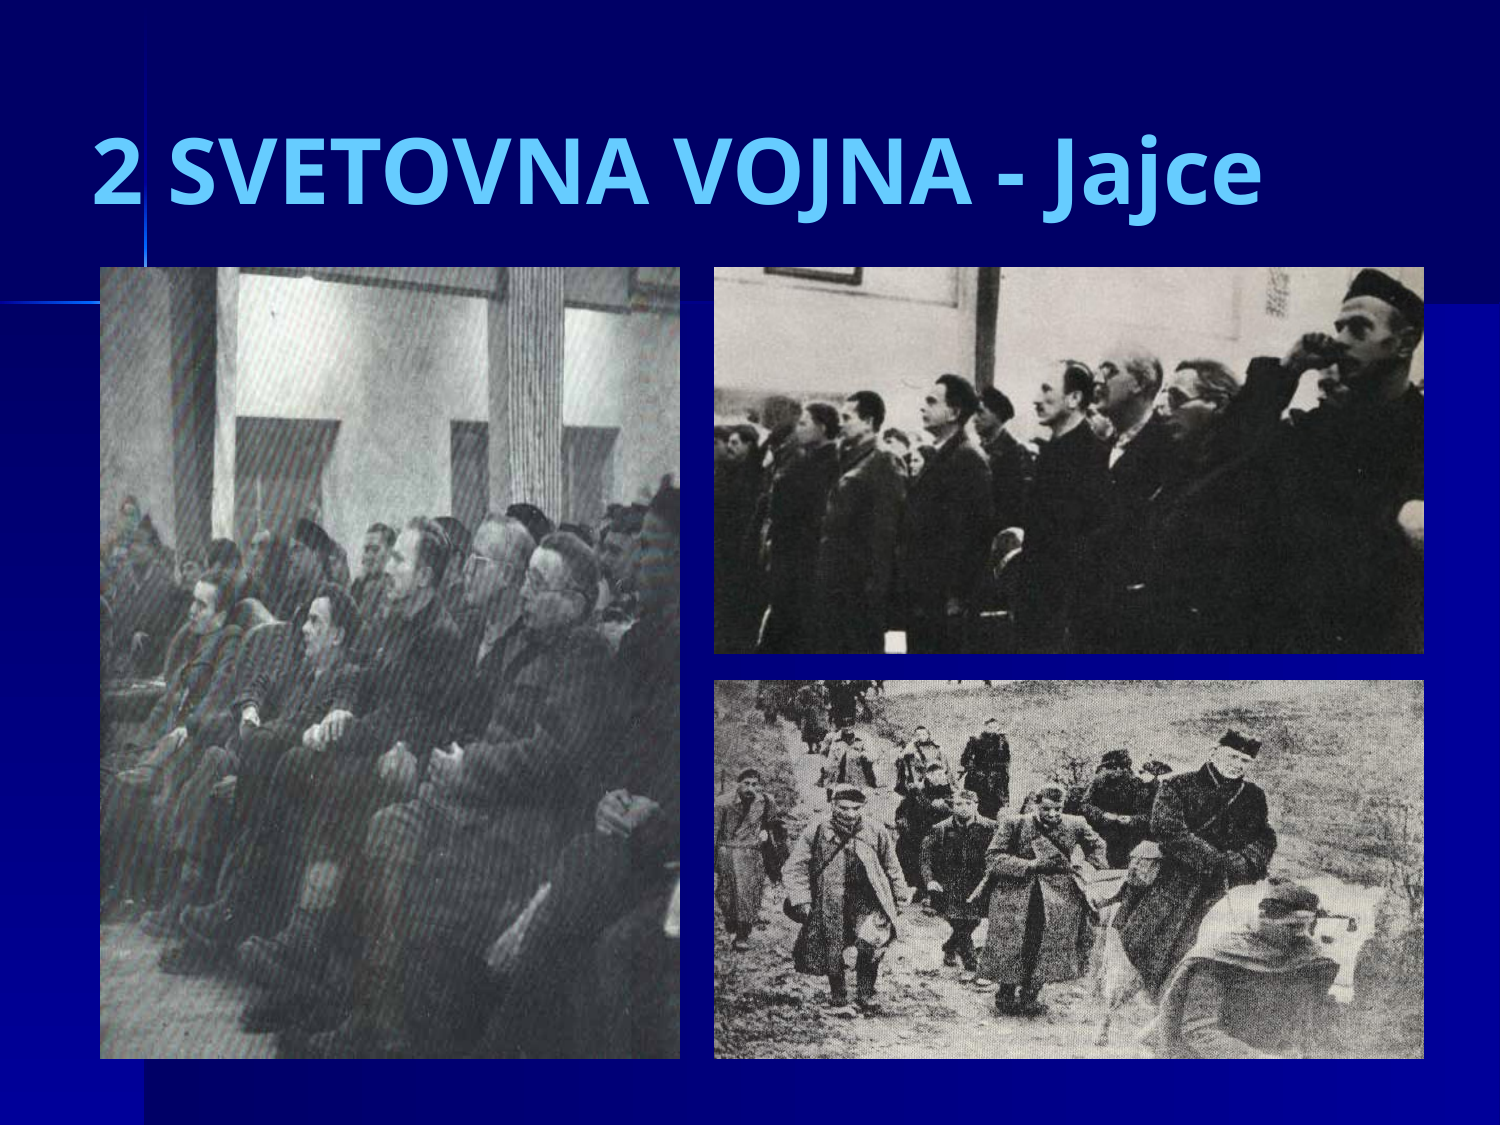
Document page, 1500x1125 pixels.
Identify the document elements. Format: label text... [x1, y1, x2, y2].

picture [100, 267, 680, 1059]
title 2 SVETOVNA VOJNA - Jajce [76, 50, 1413, 285]
picture [714, 267, 1424, 654]
picture [714, 680, 1424, 1059]
